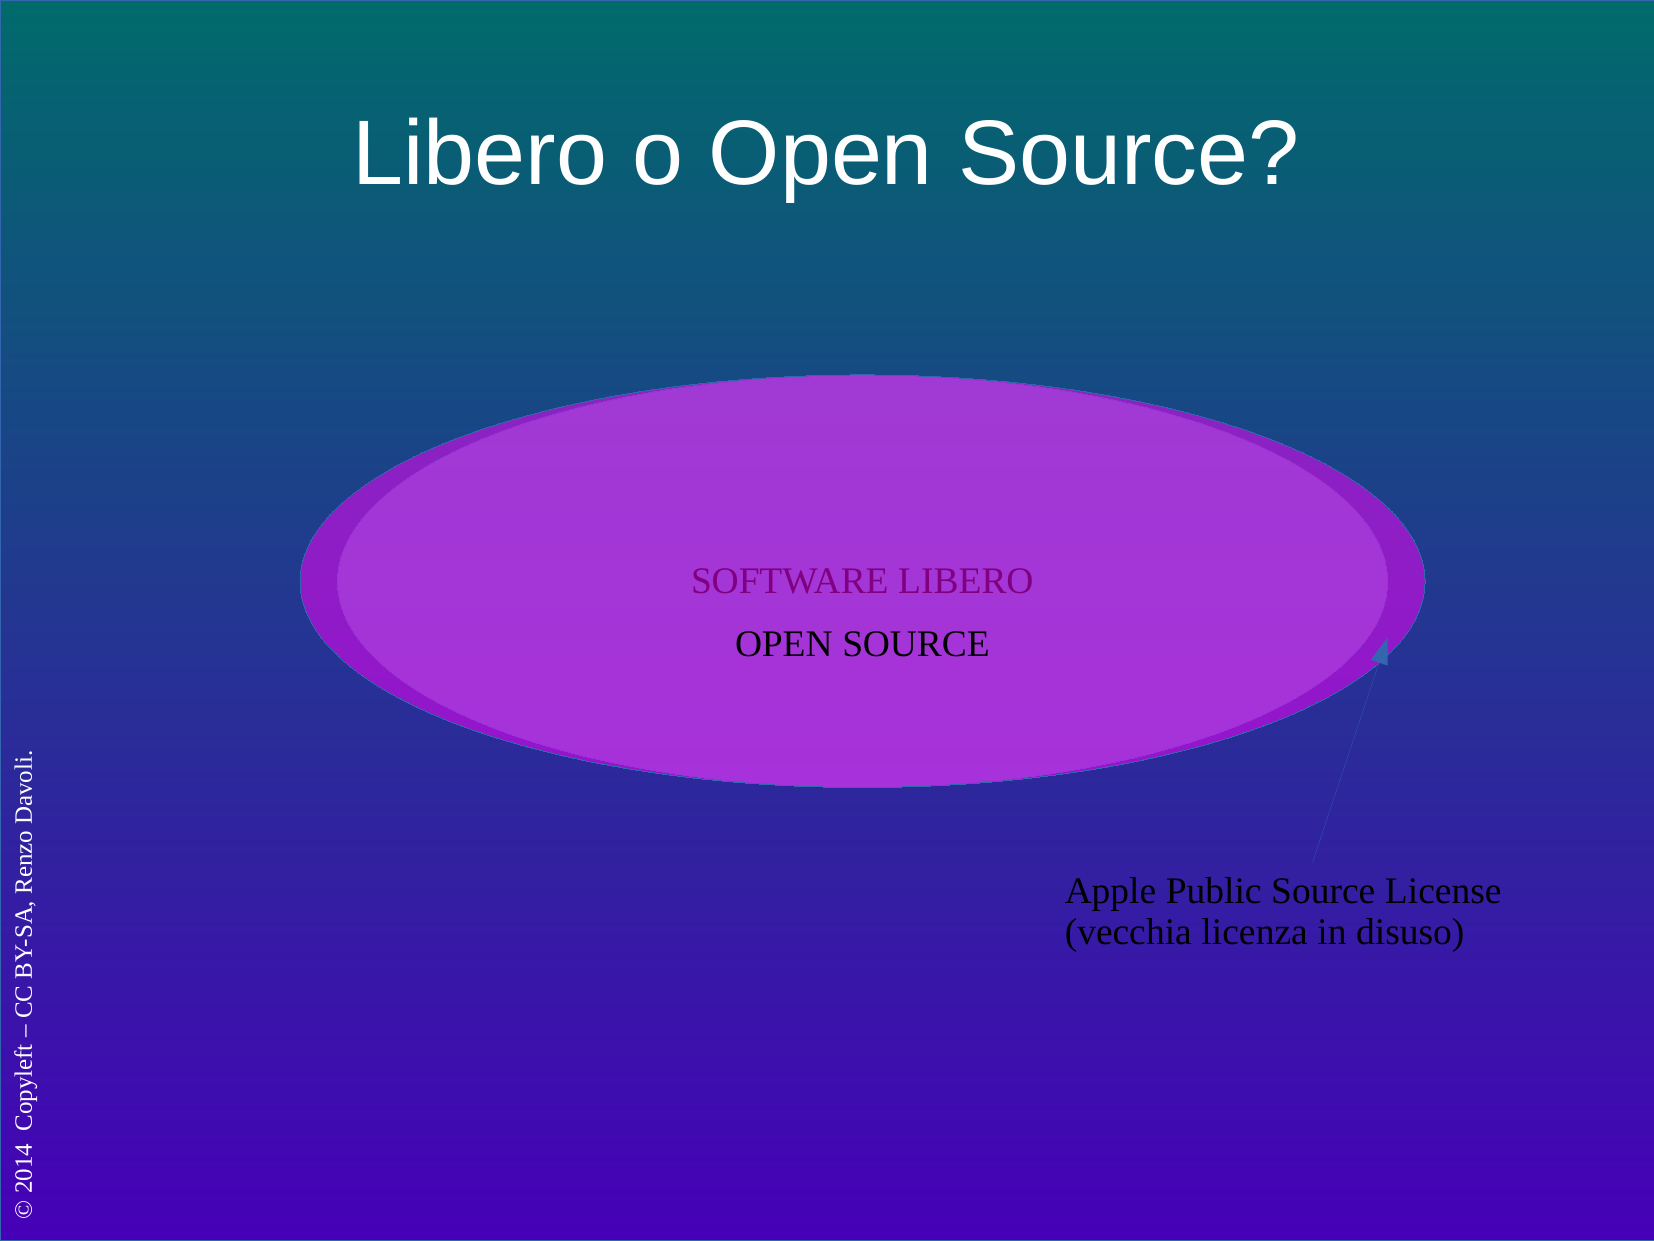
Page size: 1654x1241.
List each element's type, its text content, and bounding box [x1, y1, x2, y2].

text_box Apple Public Source License (vecchia licenza in disuso) [1050, 862, 1518, 961]
title Libero o Open Source? [82, 49, 1571, 257]
text_box OPEN SOURCE [300, 374, 1426, 788]
